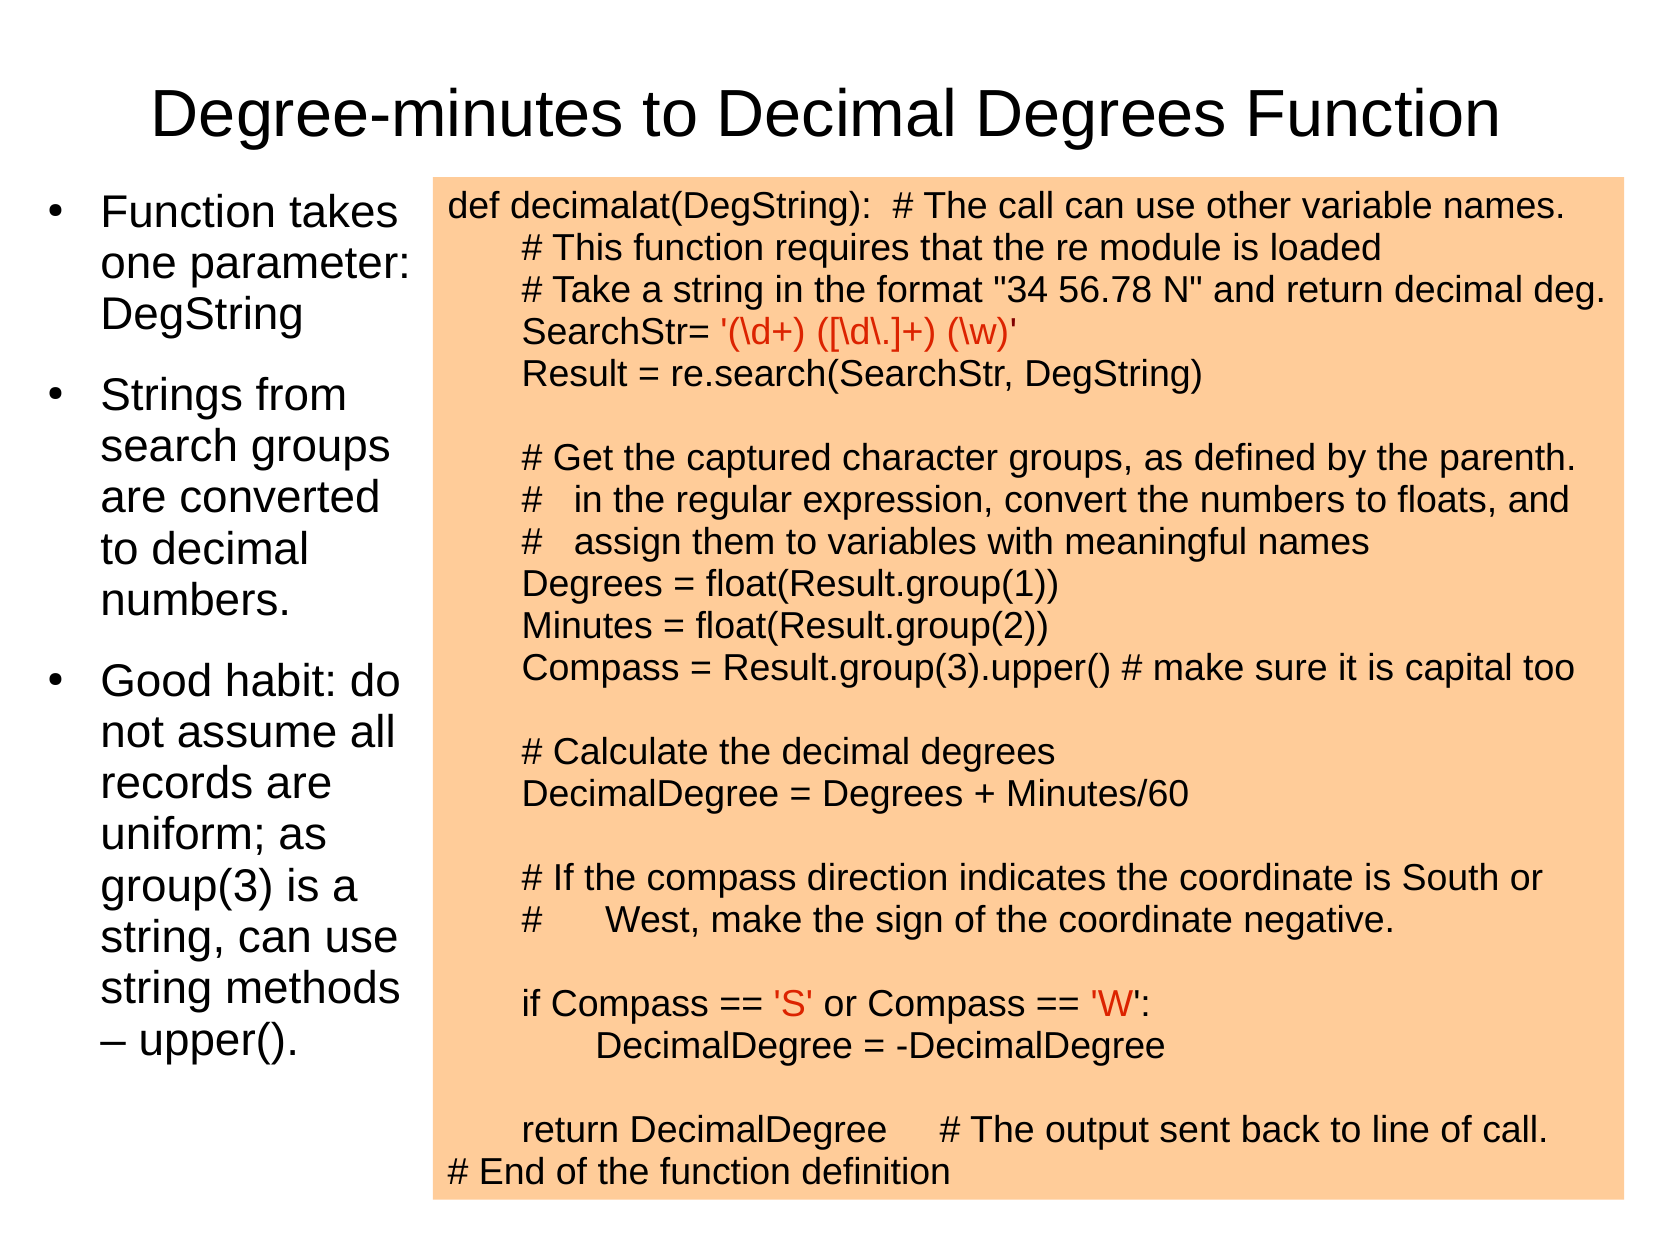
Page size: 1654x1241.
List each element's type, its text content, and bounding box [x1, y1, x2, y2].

title Degree-minutes to Decimal Degrees Function [82, 49, 1571, 178]
list Function takes one parameter: DegString Strings from search groups are converted to decimal numbers. Good habit: do not assume all records are uniform; as group(3) is a string, can use string methods – upper(). [29, 185, 414, 1211]
text_box def decimalat(DegString): # The call can use other variable names. # This function requires that the re module is loaded # Take a string in the format "34 56.78 N" and return decimal deg. SearchStr= '(\d+) ([\d\.]+) (\w)' Result = re.search(SearchStr, DegString) # Get the captured character groups, as defined by the parenth. # in the regular expression, convert the numbers to floats, and # assign them to variables with meaningful names Degrees = float(Result.group(1)) Minutes = float(Result.group(2)) Compass = Result.group(3).upper() # make sure it is capital too # Calculate the decimal degrees DecimalDegree = Degrees + Minutes/60 # If the compass direction indicates the coordinate is South or # West, make the sign of the coordinate negative. if Compass == 'S' or Compass == 'W': DecimalDegree = -DecimalDegree return DecimalDegree # The output sent back to line of call. # End of the function definition [432, 177, 1625, 1200]
